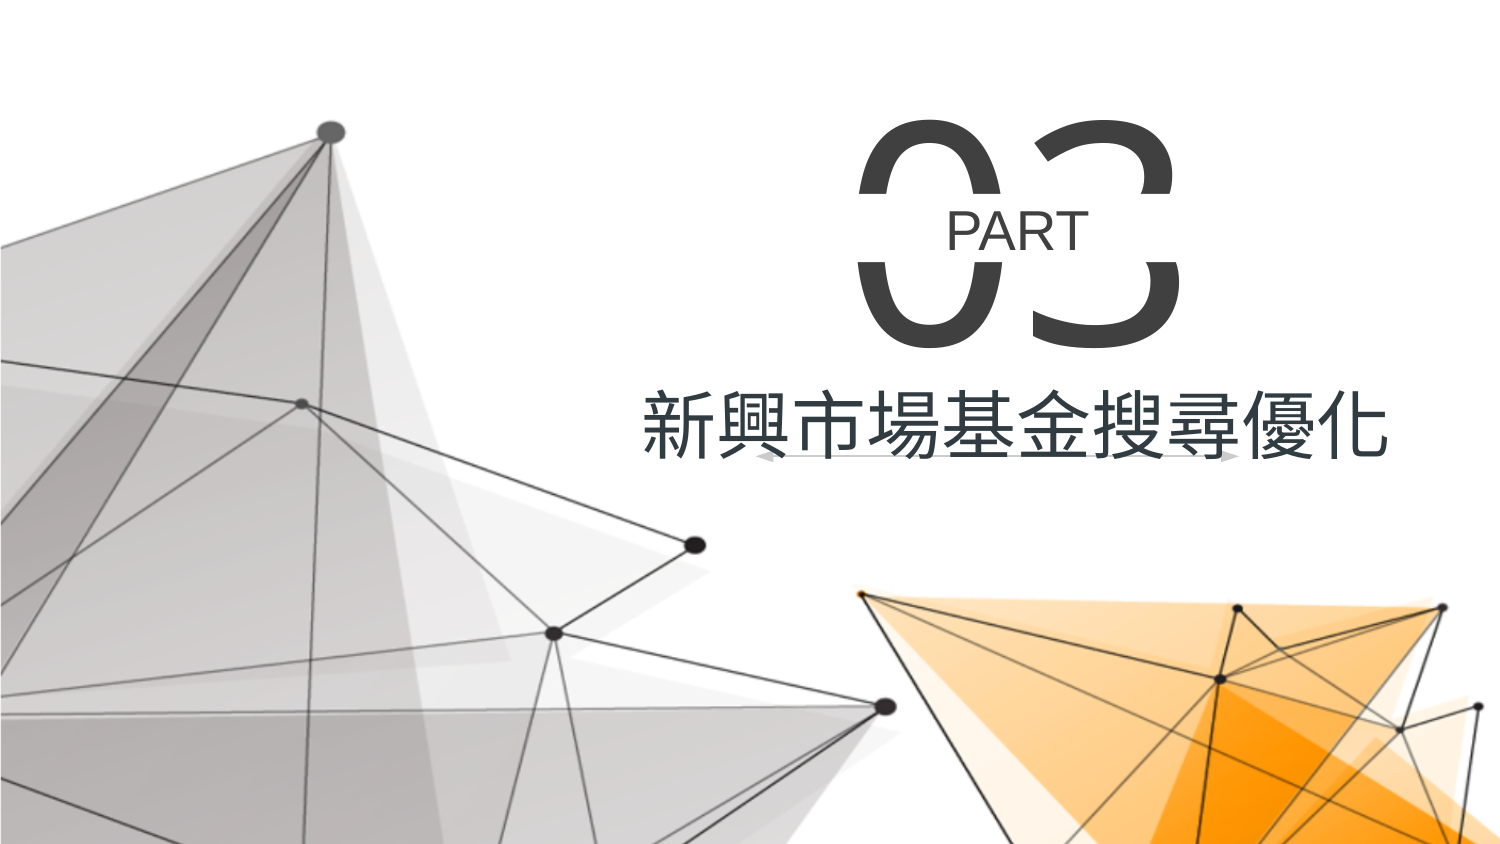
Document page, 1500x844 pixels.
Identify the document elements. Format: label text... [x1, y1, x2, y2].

picture [0, 91, 1500, 844]
text_box 03 [760, 34, 1278, 378]
text_box 新興市場基金搜尋優化 [641, 378, 1397, 469]
text_box PART [807, 193, 1212, 263]
